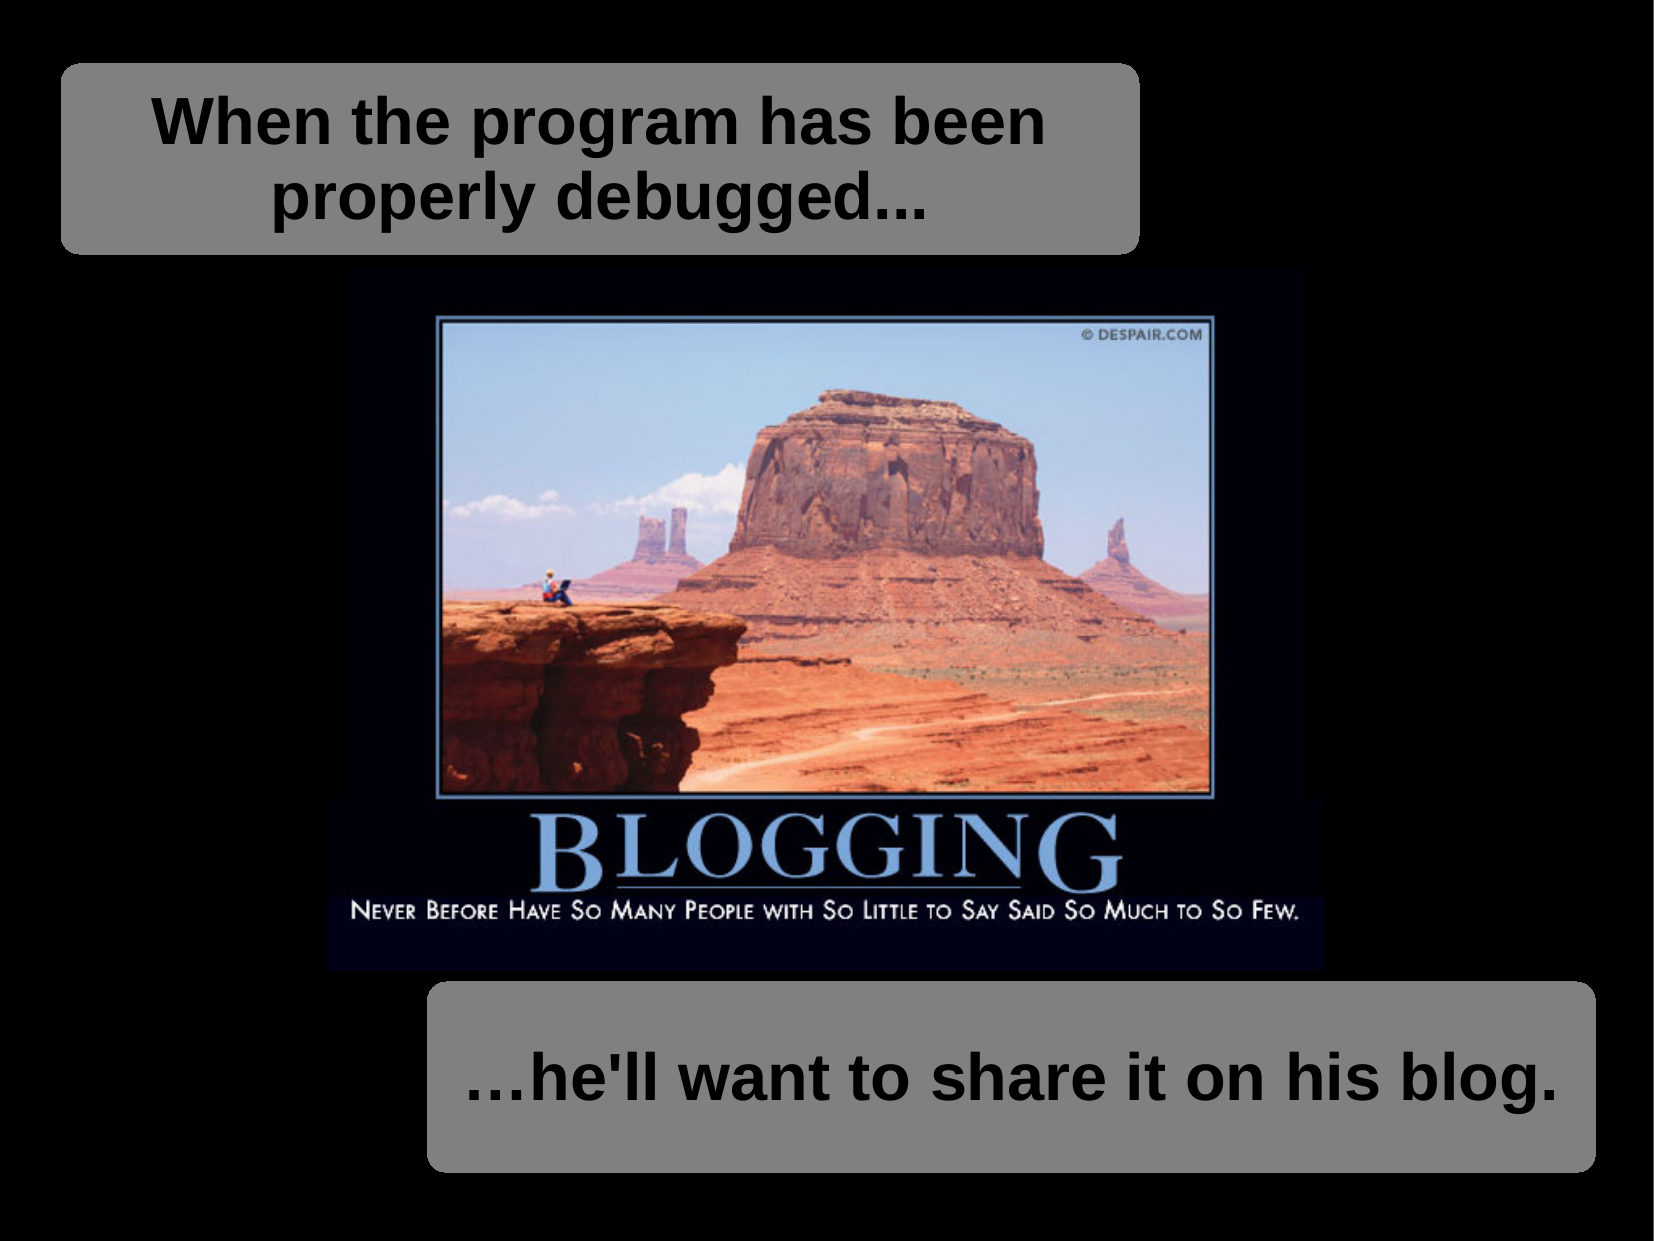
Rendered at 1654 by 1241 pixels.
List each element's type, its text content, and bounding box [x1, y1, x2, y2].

text_box When the program has been properly debugged... [60, 62, 1141, 256]
text_box …he'll want to share it on his blog. [426, 980, 1597, 1174]
picture [0, 0, 1654, 1241]
